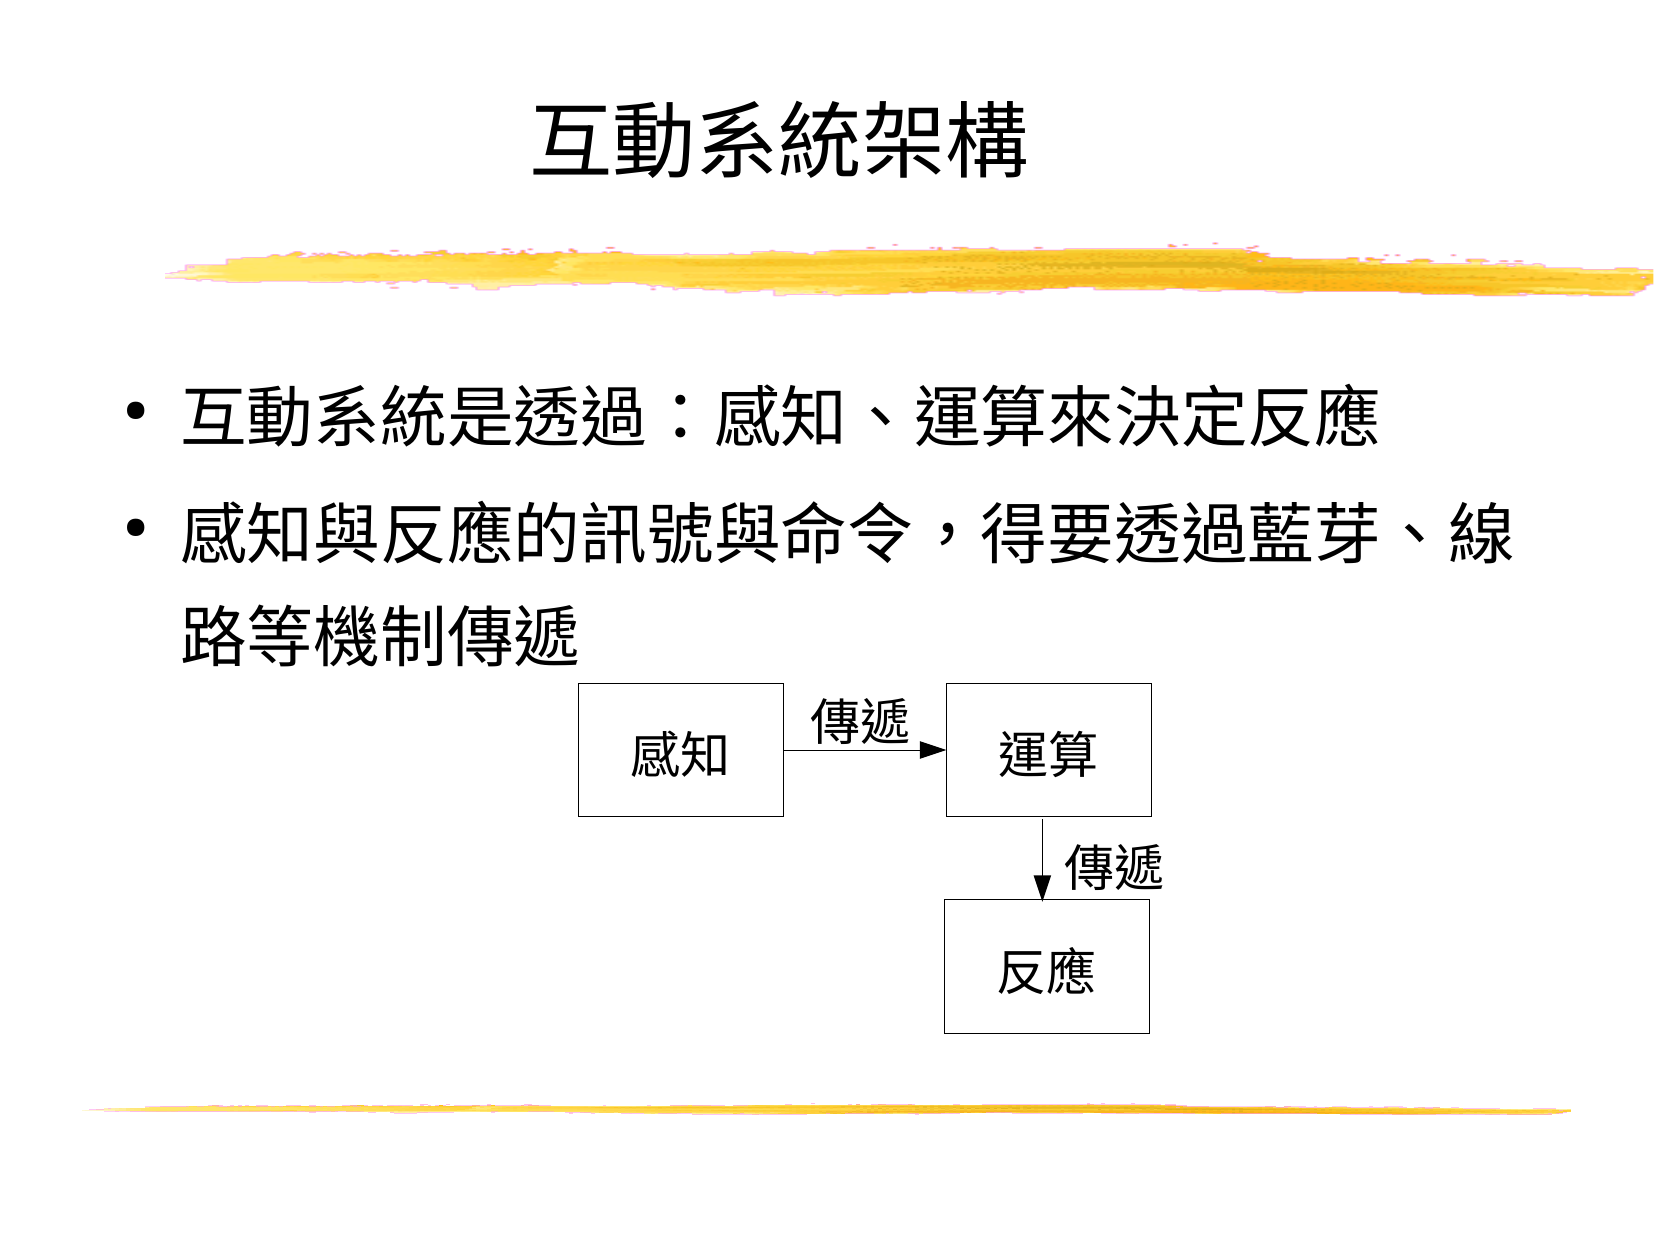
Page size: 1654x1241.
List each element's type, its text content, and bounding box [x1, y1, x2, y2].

text_box 反應 [944, 899, 1150, 1034]
title 互動系統架構 [76, 28, 1482, 235]
text_box 傳遞 [1064, 823, 1165, 898]
text_box 傳遞 [810, 678, 911, 753]
picture [82, 1102, 1571, 1117]
text_box 運算 [946, 683, 1152, 817]
picture [165, 237, 1654, 308]
text_box 感知 [578, 683, 784, 817]
list 互動系統是透過：感知、運算來決定反應 感知與反應的訊號與命令，得要透過藍芽、線路等機制傳遞 [124, 358, 1530, 616]
